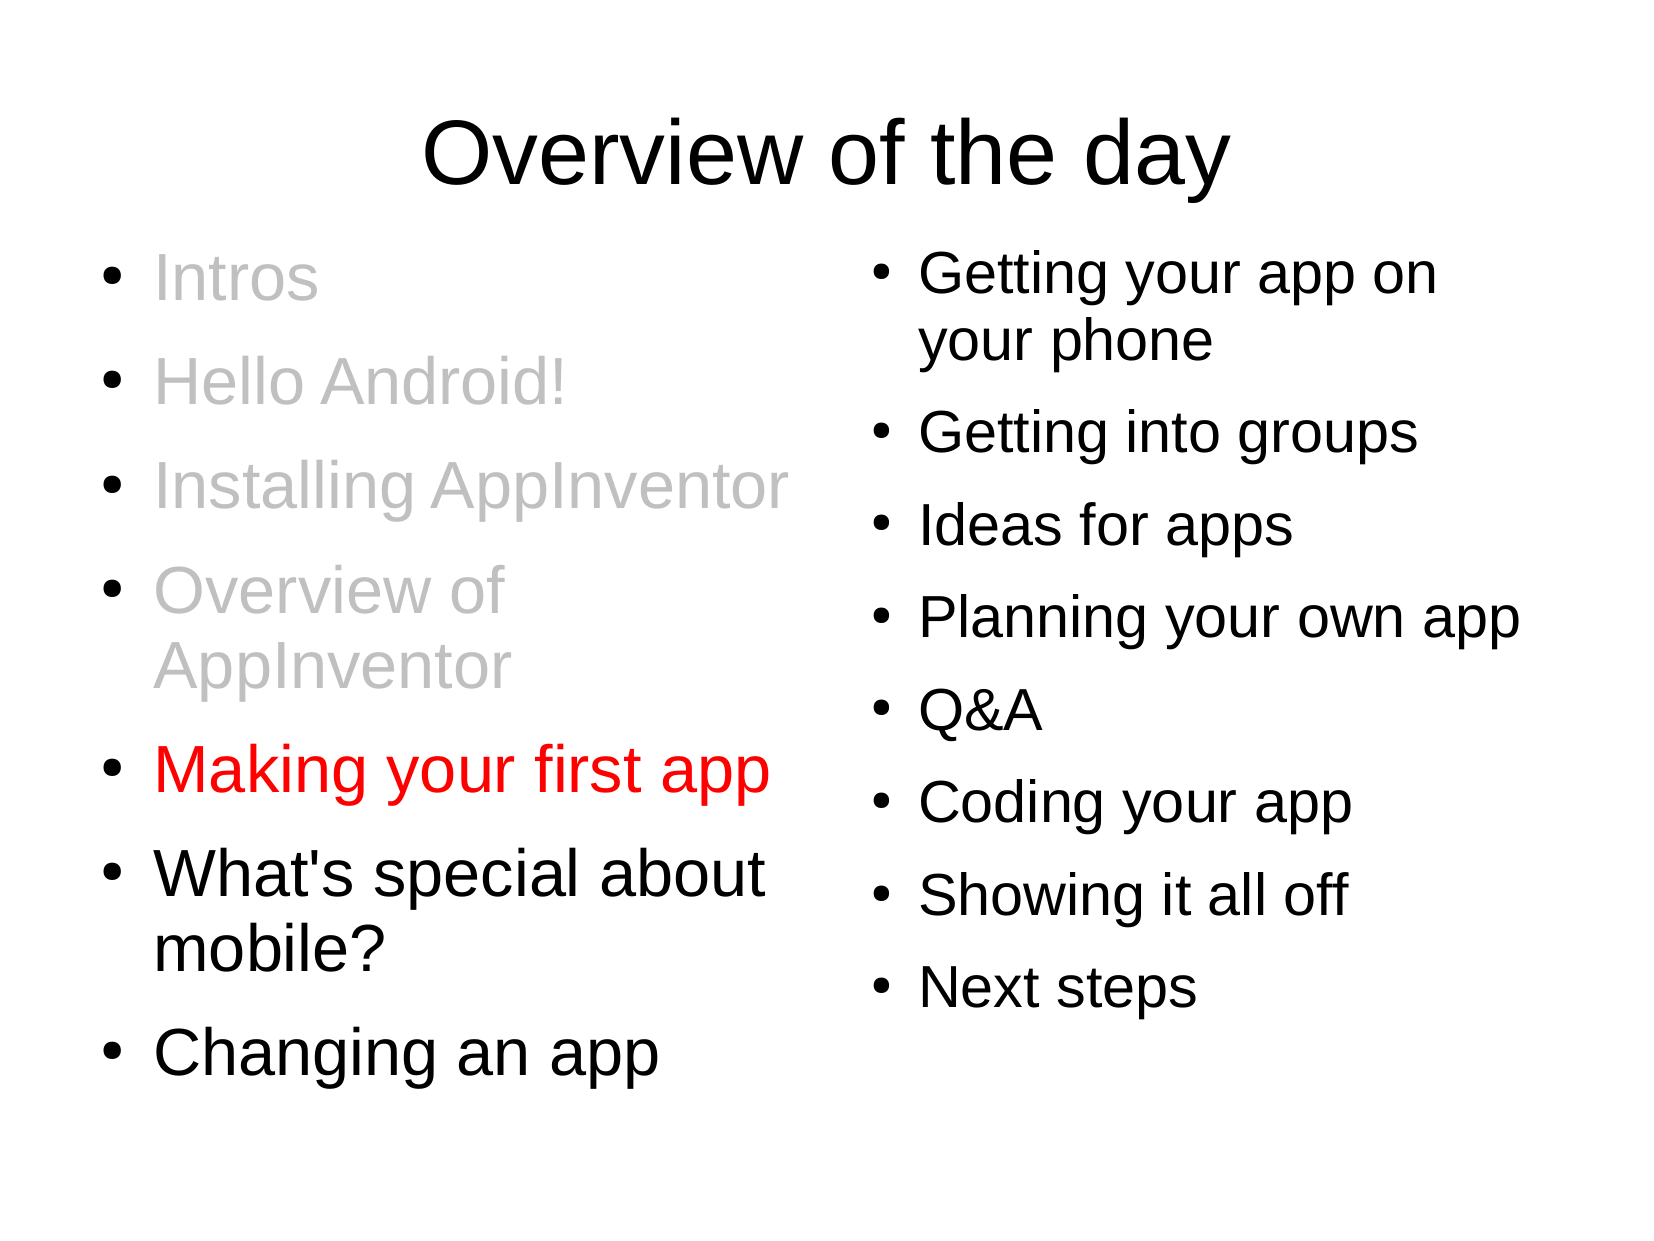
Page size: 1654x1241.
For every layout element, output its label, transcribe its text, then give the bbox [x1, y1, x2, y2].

list Getting your app on your phone Getting into groups Ideas for apps Planning your own app Q&A Coding your app Showing it all off Next steps [855, 240, 1566, 1025]
title Overview of the day [82, 49, 1571, 257]
list Intros Hello Android! Installing AppInventor Overview of AppInventor Making your first app What's special about mobile? Changing an app [82, 240, 793, 1126]
